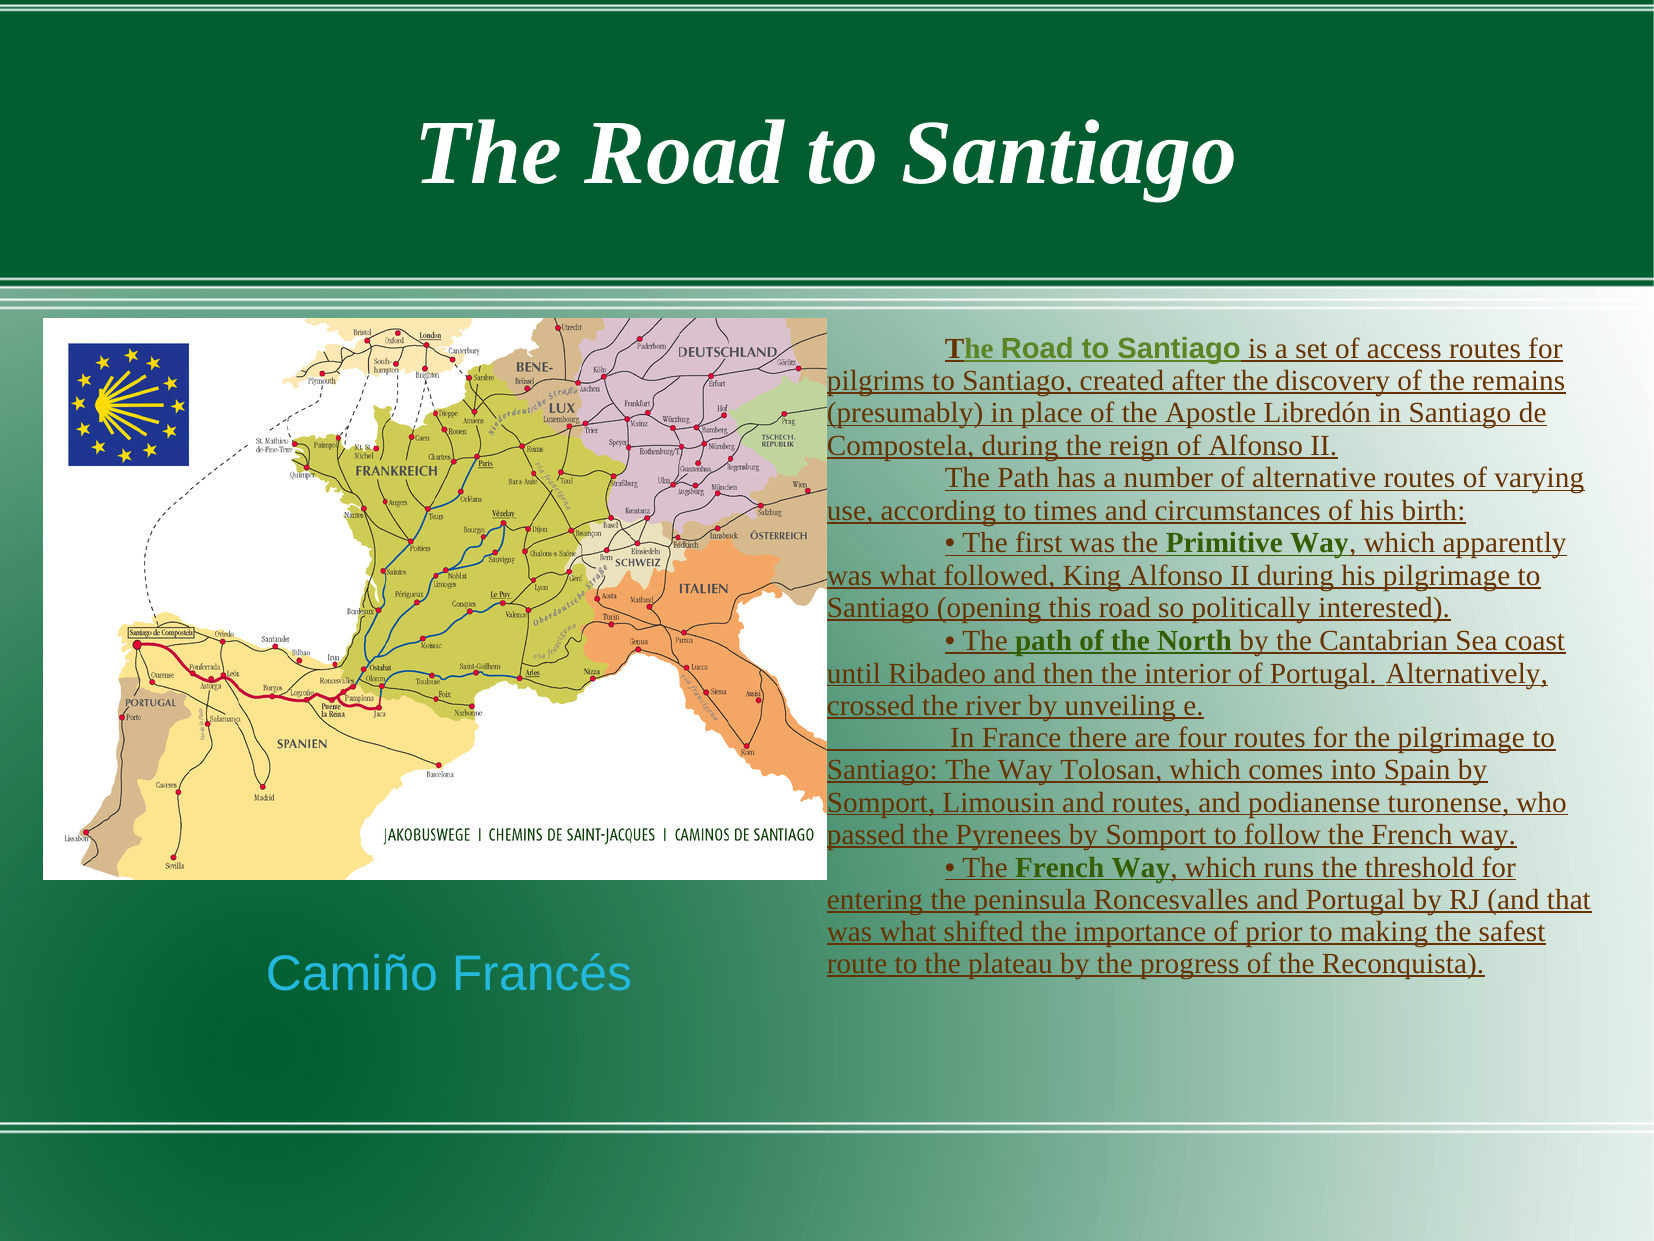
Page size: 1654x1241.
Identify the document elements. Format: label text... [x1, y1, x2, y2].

subtitle The Road to Santiago is a set of access routes for pilgrims to Santiago, created after the discovery of the remains (presumably) in place of the Apostle Libredón in Santiago de Compostela, during the reign of Alfonso II. The Path has a number of alternative routes of varying use, according to times and circumstances of his birth: • The first was the Primitive Way, which apparently was what followed, King Alfonso II during his pilgrimage to Santiago (opening this road so politically interested). • The path of the North by the Cantabrian Sea coast until Ribadeo and then the interior of Portugal. Alternatively, crossed the river by unveiling e. In France there are four routes for the pilgrimage to Santiago: The Way Tolosan, which comes into Spain by Somport, Limousin and routes, and podianense turonense, who passed the Pyrenees by Somport to follow the French way. • The French Way, which runs the threshold for entering the peninsula Roncesvalles and Portugal by RJ (and that was what shifted the importance of prior to making the safest route to the plateau by the progress of the Reconquista). [826, 323, 1601, 1015]
picture [0, 0, 1654, 1241]
title The Road to Santiago [82, 49, 1571, 257]
text_box Camiño Francés [265, 944, 633, 1001]
